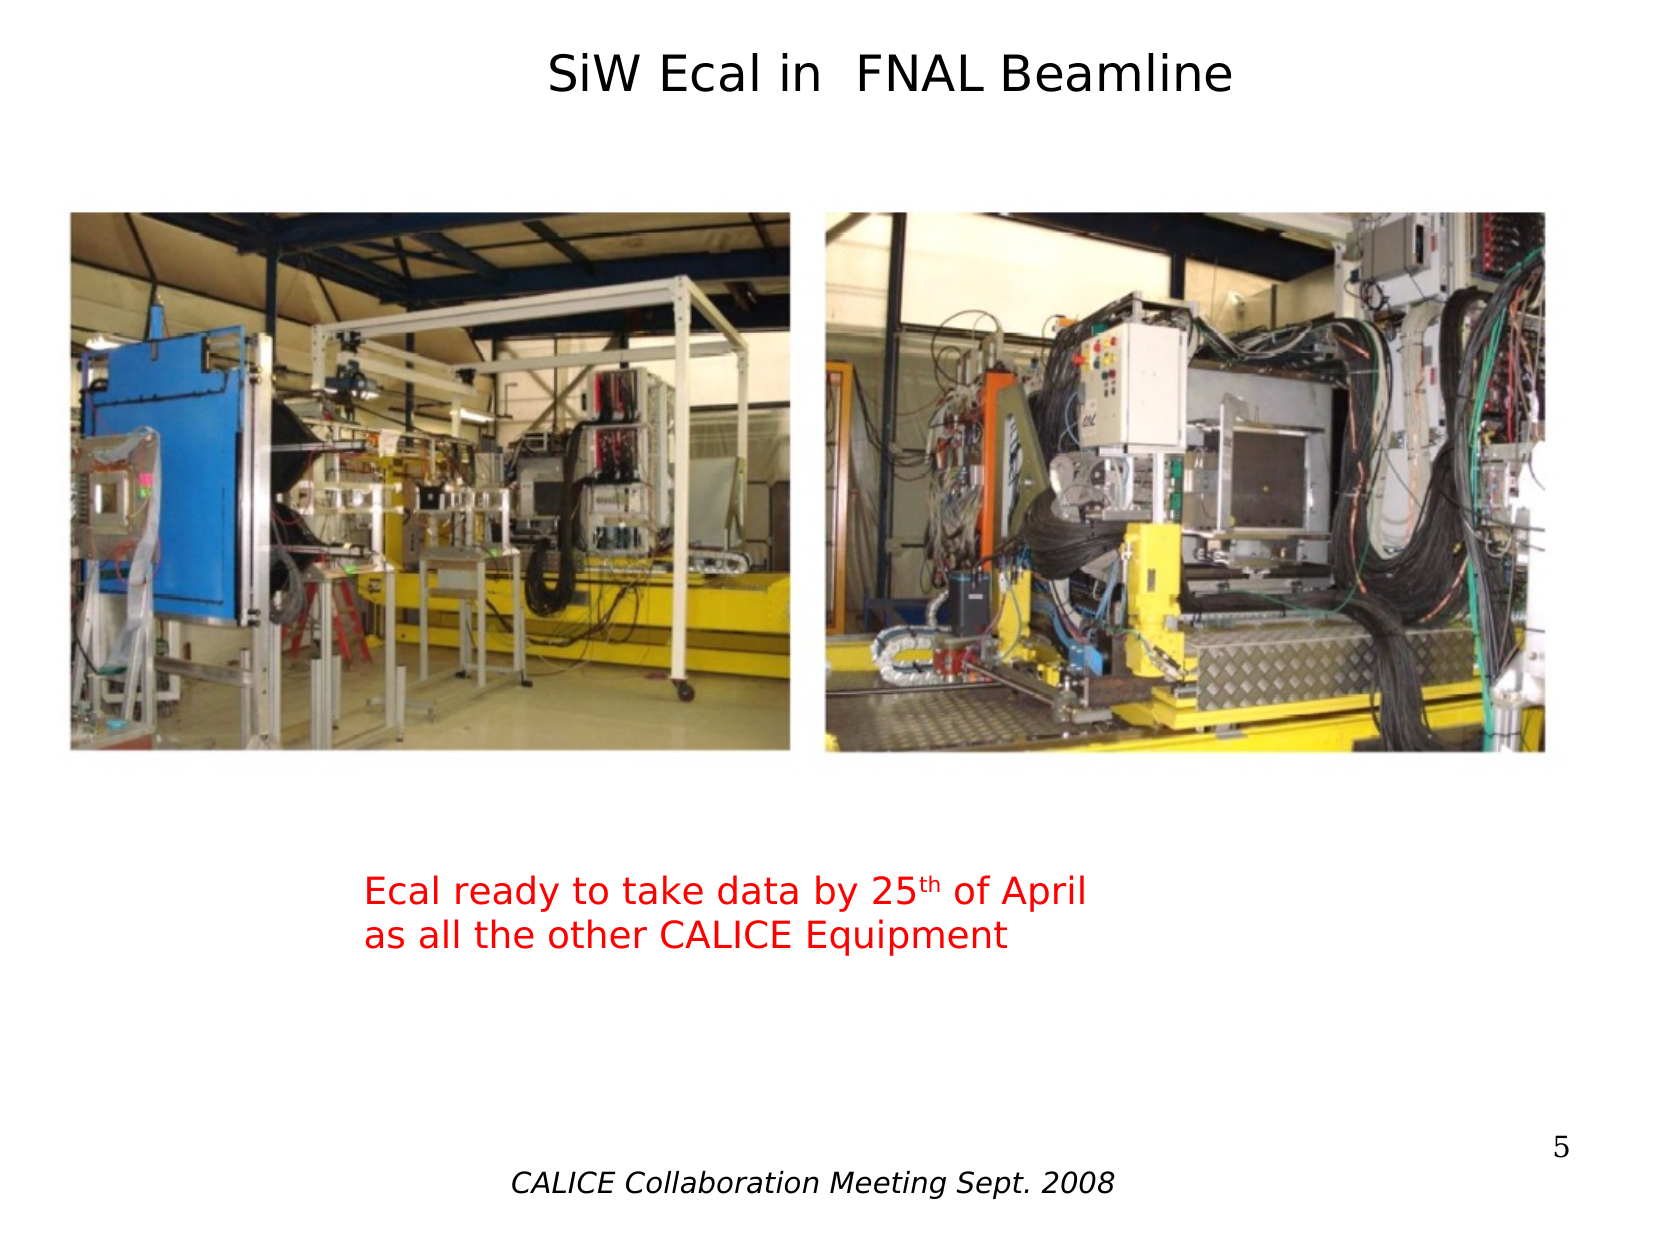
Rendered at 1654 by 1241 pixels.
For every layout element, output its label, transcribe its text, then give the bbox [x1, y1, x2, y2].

text_box SiW Ecal in FNAL Beamline [532, 37, 1234, 111]
text_box Ecal ready to take data by 25th of April as all the other CALICE Equipment [348, 862, 1088, 966]
picture [37, 197, 1572, 779]
